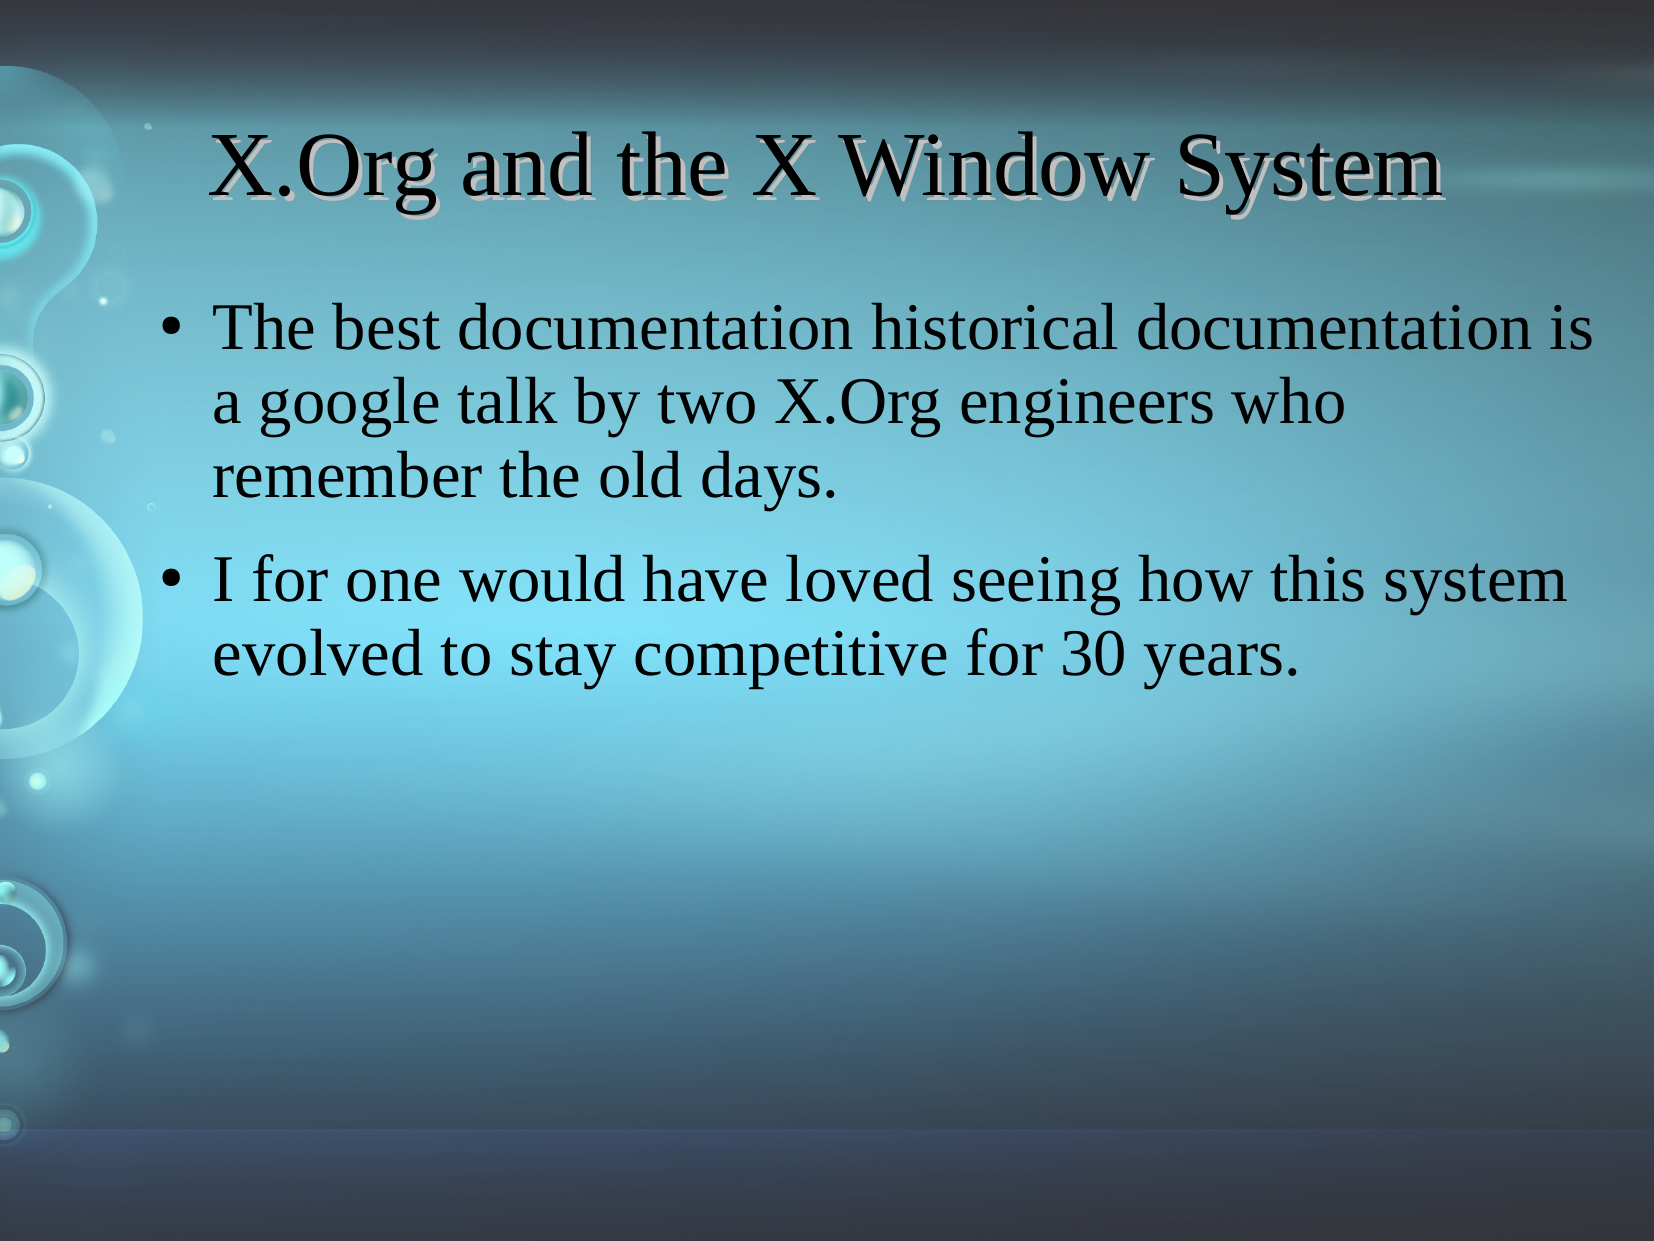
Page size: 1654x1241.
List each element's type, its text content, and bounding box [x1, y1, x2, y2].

list The best documentation historical documentation is a google talk by two X.Org engineers who remember the old days. I for one would have loved seeing how this system evolved to stay competitive for 30 years. [141, 290, 1630, 1109]
title X.Org and the X Window System [82, 61, 1571, 269]
